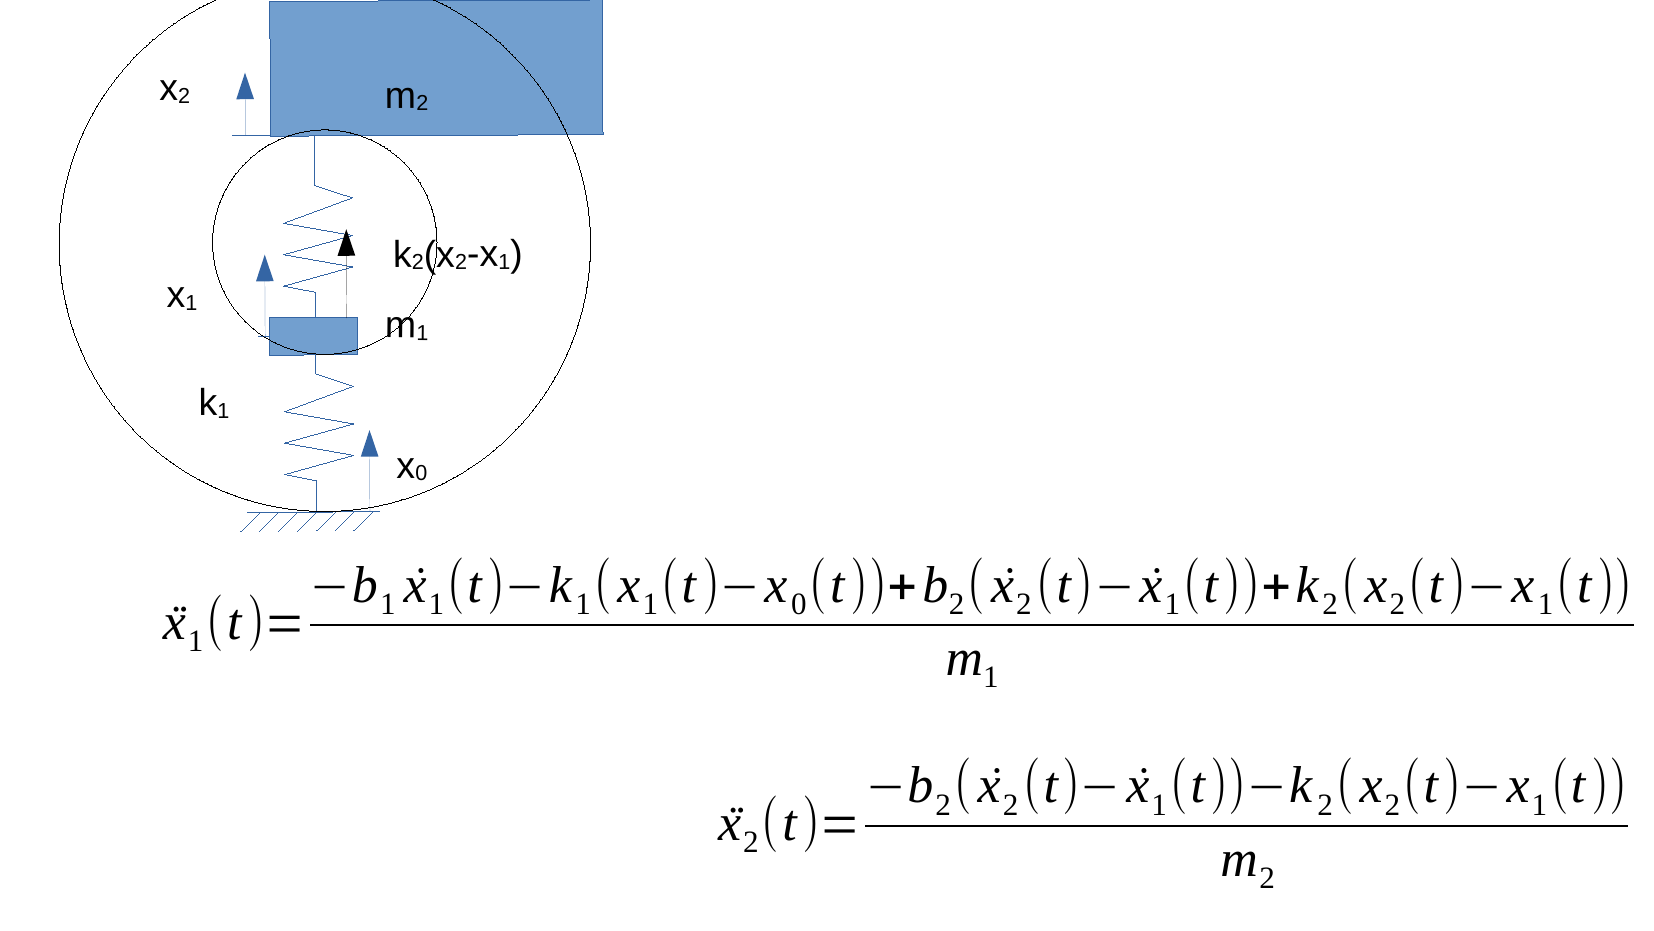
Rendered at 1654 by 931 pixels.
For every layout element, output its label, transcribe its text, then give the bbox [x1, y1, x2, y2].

text_box m2 [369, 66, 465, 136]
text_box x0 [381, 436, 477, 507]
text_box k1 [183, 373, 279, 444]
text_box x1 [151, 265, 247, 337]
text_box x2 [144, 59, 240, 129]
text_box m1 [369, 295, 485, 378]
chart [153, 555, 1642, 694]
text_box [269, 0, 604, 137]
text_box [269, 317, 358, 356]
text_box k2(x2-x1) [377, 224, 582, 301]
chart [708, 755, 1638, 895]
